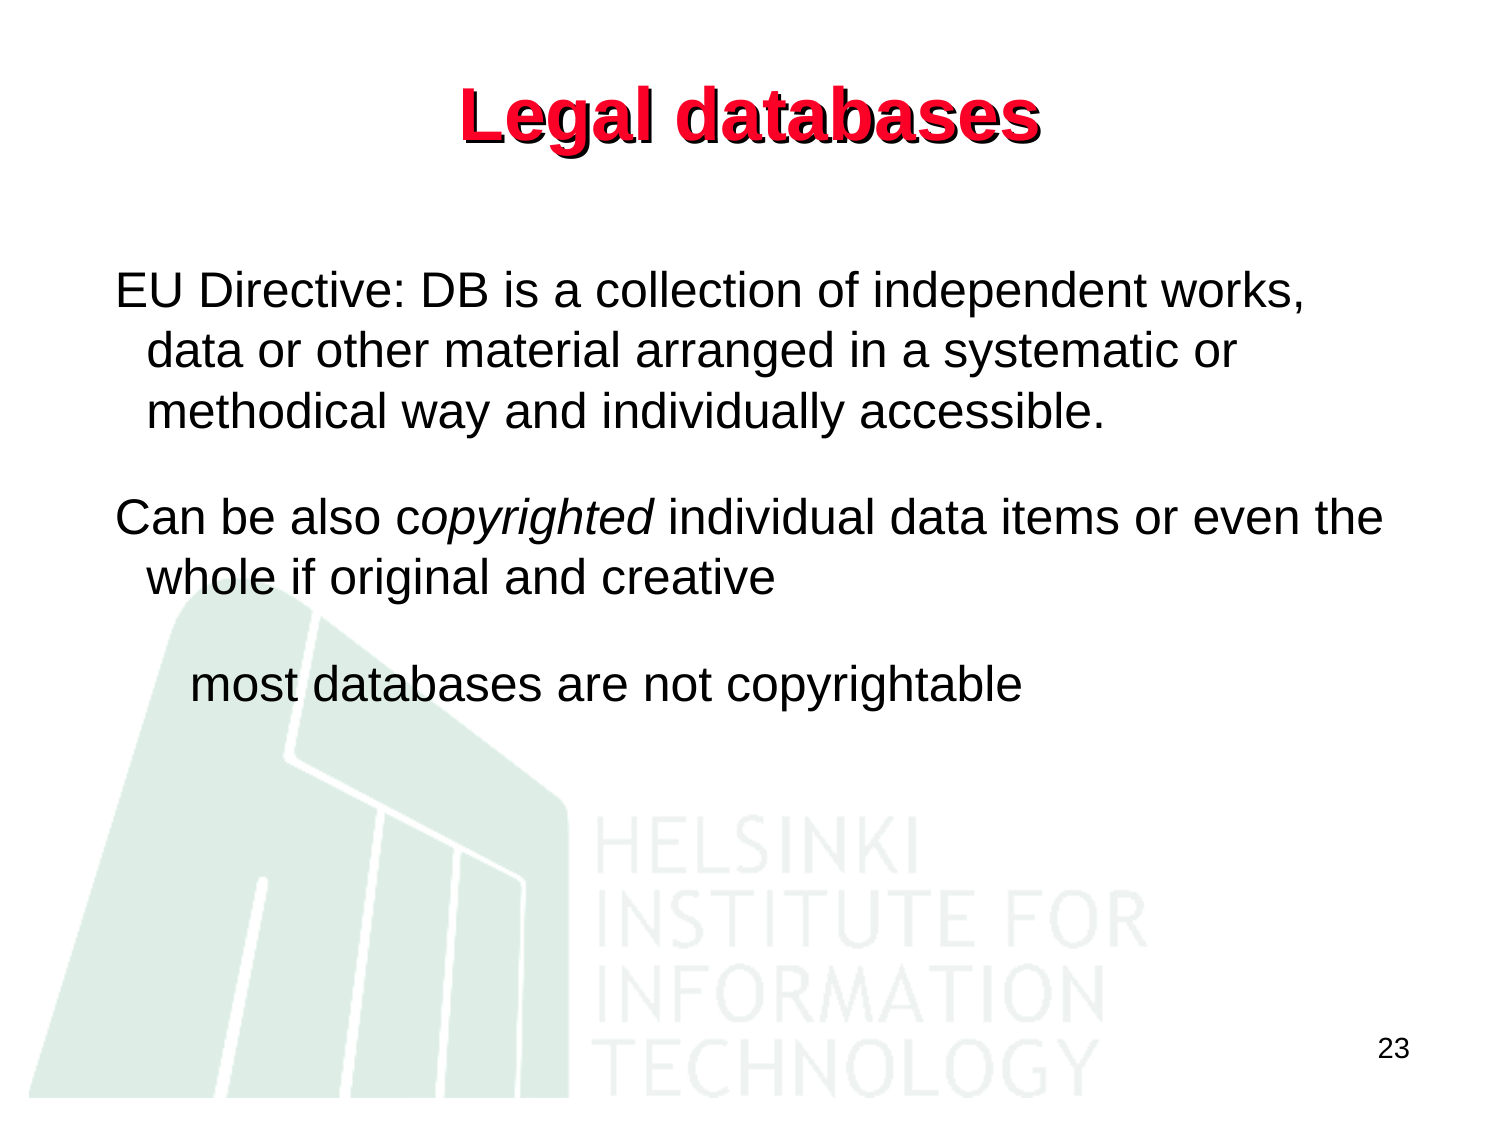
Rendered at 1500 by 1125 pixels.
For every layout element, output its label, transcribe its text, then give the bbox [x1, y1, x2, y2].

title Legal databases [99, 61, 1401, 175]
list EU Directive: DB is a collection of independent works, data or other material arranged in a systematic or methodical way and individually accessible. Can be also copyrighted individual data items or even the whole if original and creative most databases are not copyrightable [99, 249, 1401, 1051]
